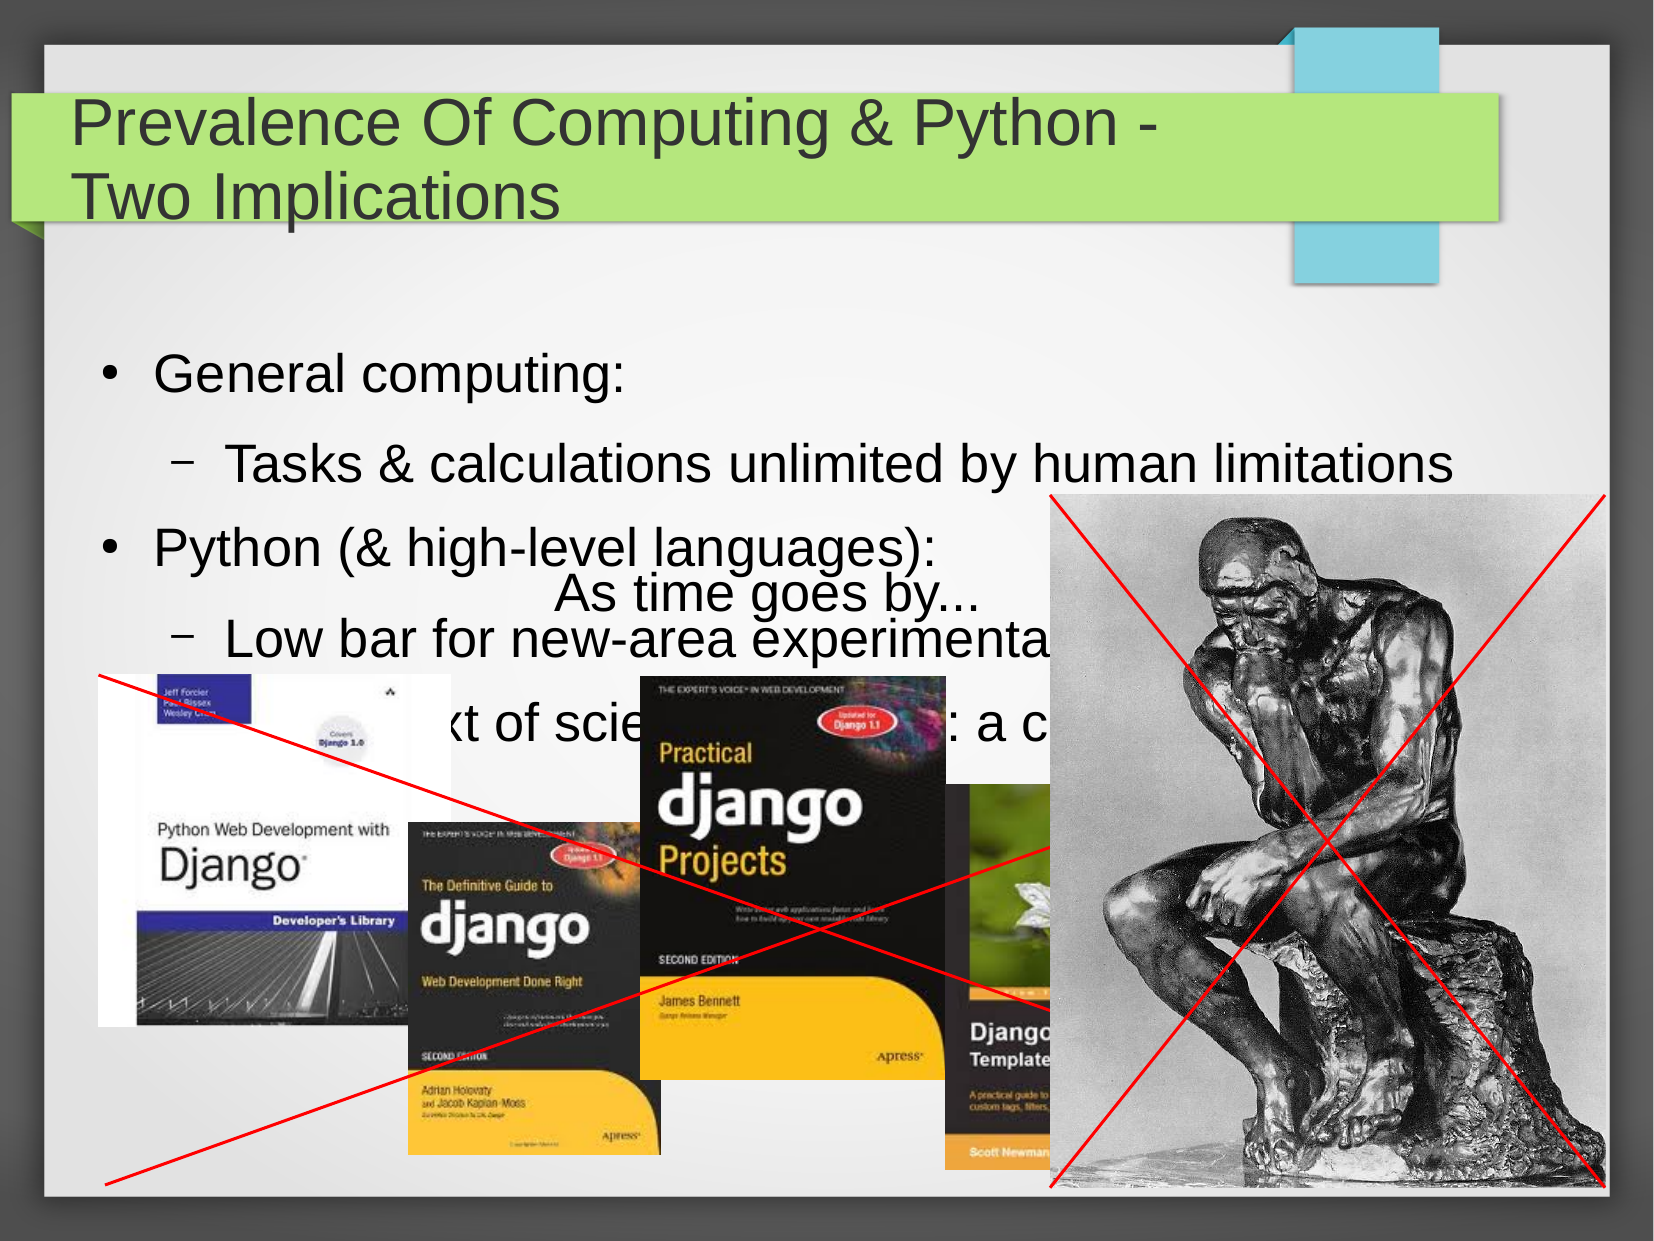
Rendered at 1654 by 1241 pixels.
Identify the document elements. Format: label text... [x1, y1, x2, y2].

picture [0, 0, 1654, 1241]
title Prevalence Of Computing & Python - Two Implications [70, 85, 1531, 234]
text_box As time goes by... [540, 555, 998, 631]
list General computing: Tasks & calculations unlimited by human limitations Python (& high-level languages): Low bar for new-area experimentation In the context of scientific Python: a challenge and an opportunity [82, 343, 1538, 1063]
